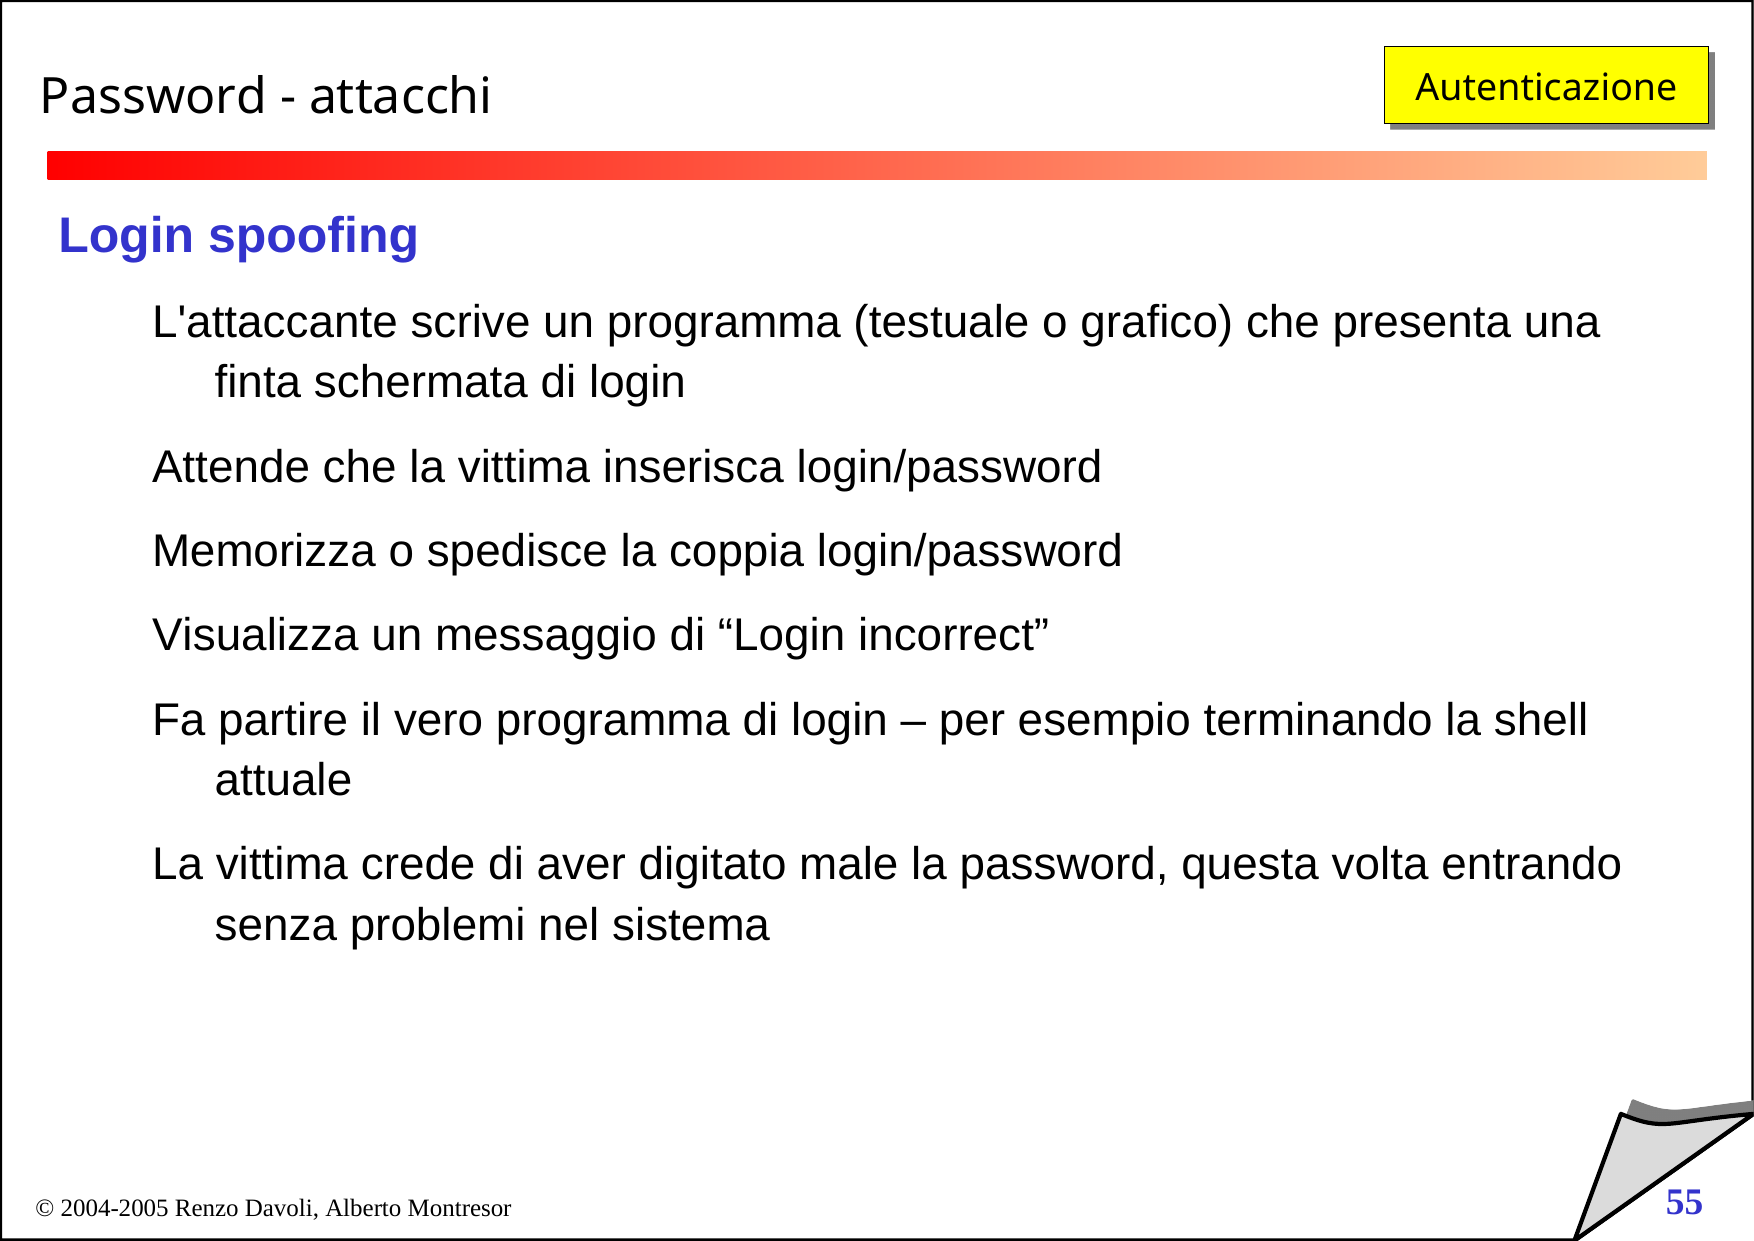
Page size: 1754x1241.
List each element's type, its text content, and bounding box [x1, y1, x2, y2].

list Login spoofing L'attaccante scrive un programma (testuale o grafico) che presenta una finta schermata di login Attende che la vittima inserisca login/password Memorizza o spedisce la coppia login/password Visualizza un messaggio di “Login incorrect” Fa partire il vero programma di login – per esempio terminando la shell attuale La vittima crede di aver digitato male la password, questa volta entrando senza problemi nel sistema [58, 206, 1695, 1006]
title Password - attacchi [40, 49, 1713, 144]
text_box Autenticazione [1384, 46, 1709, 124]
